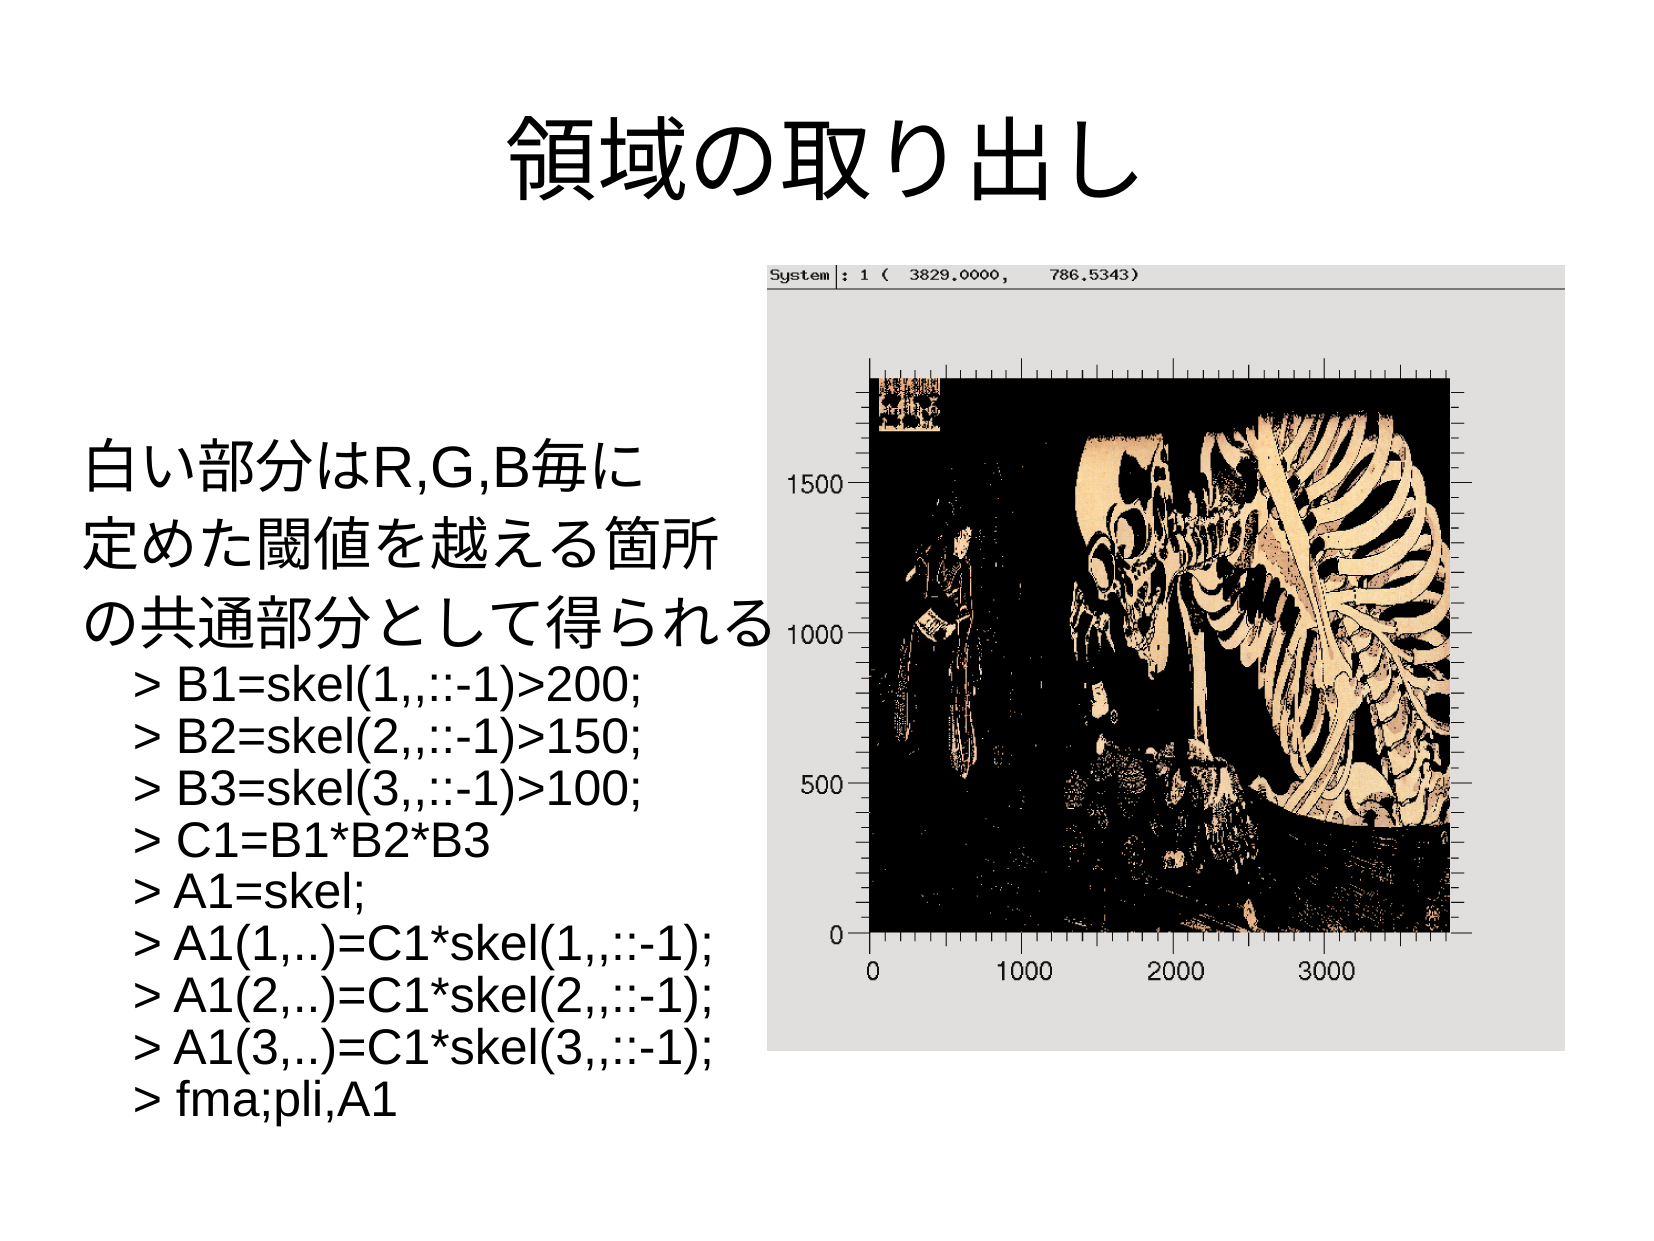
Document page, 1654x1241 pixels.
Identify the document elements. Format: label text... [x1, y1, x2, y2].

title 領域の取り出し [82, 56, 1571, 249]
text_box > B1=skel(1,,::-1)>200; > B2=skel(2,,::-1)>150; > B3=skel(3,,::-1)>100; > C1=B1*B2*B3 > A1=skel; > A1(1,..)=C1*skel(1,,::-1); > A1(2,..)=C1*skel(2,,::-1); > A1(3,..)=C1*skel(3,,::-1); > fma;pli,A1 [118, 649, 739, 1241]
text_box 白い部分はR,G,B毎に 定めた閾値を越える箇所 の共通部分として得られる [66, 413, 740, 619]
picture [767, 265, 1566, 1053]
